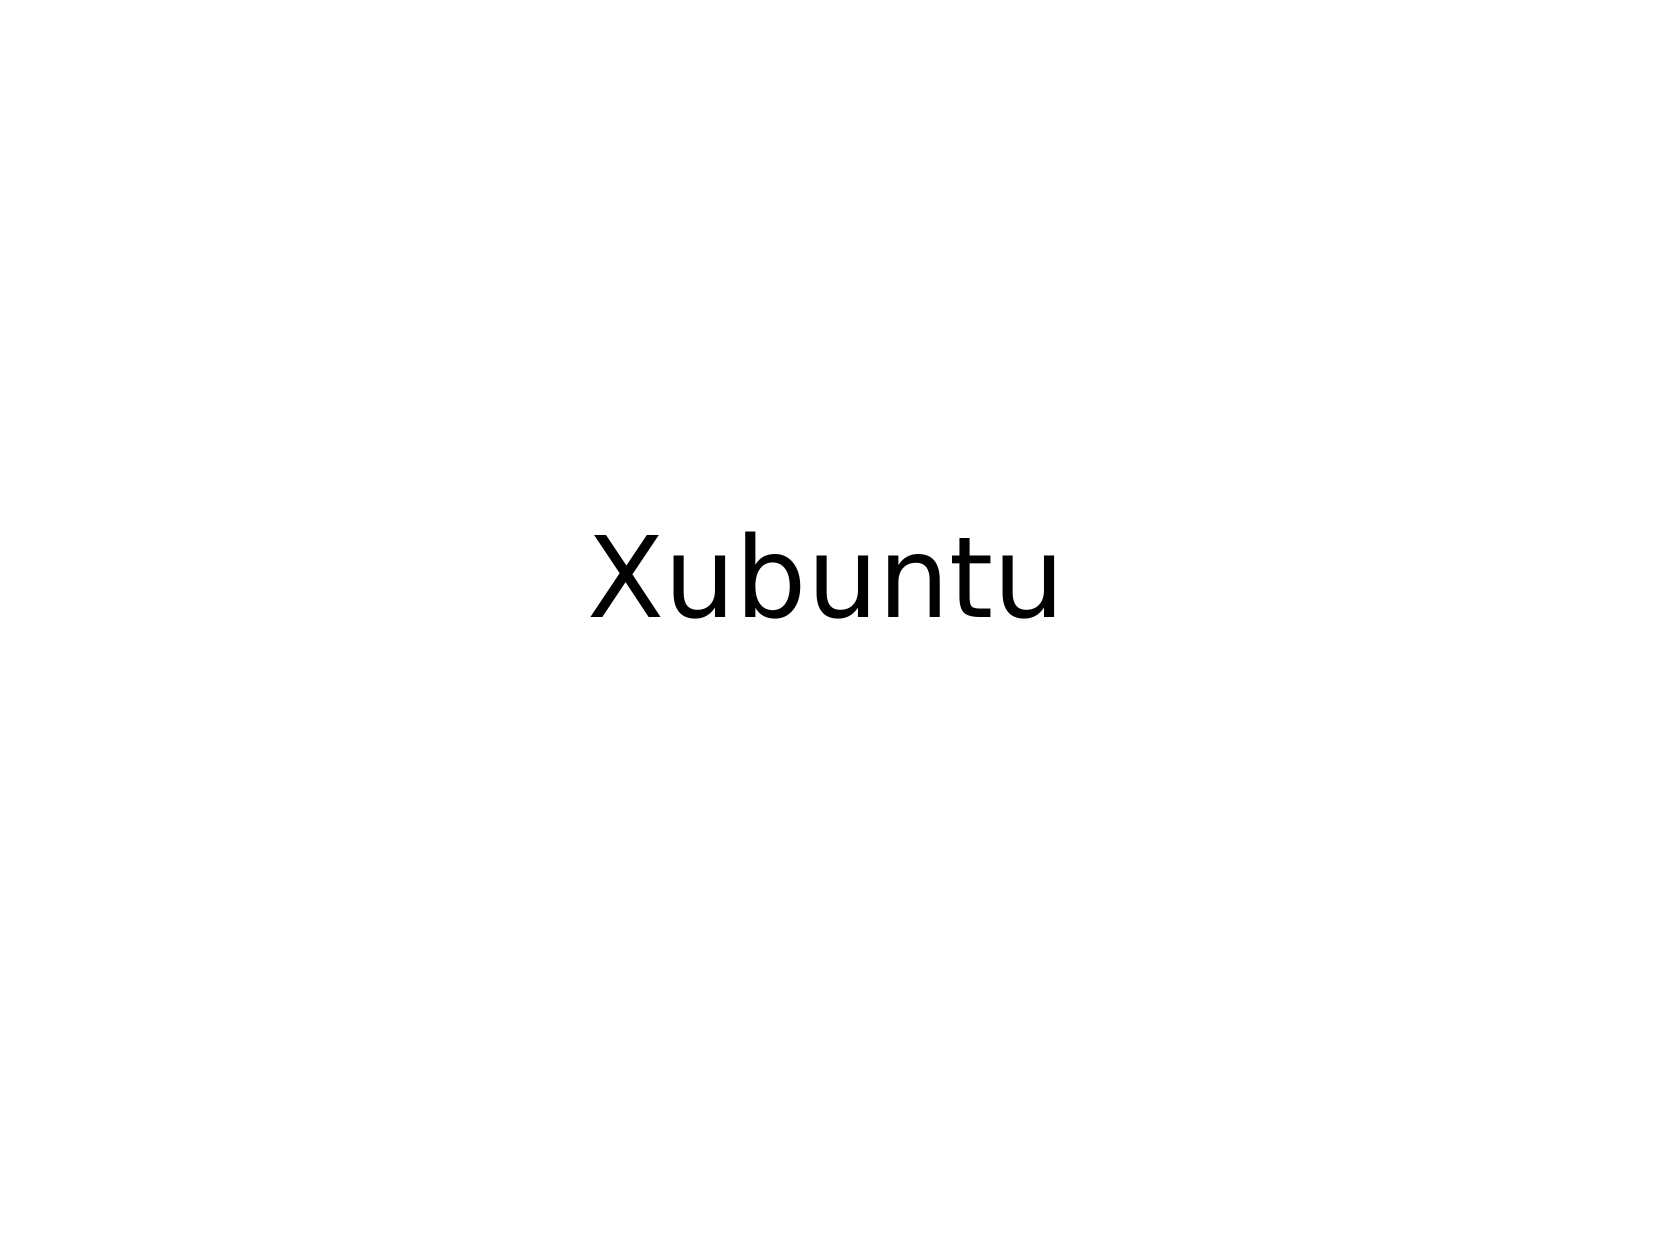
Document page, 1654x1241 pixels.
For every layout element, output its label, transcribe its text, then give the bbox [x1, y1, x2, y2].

subtitle Xubuntu [82, 49, 1571, 1109]
